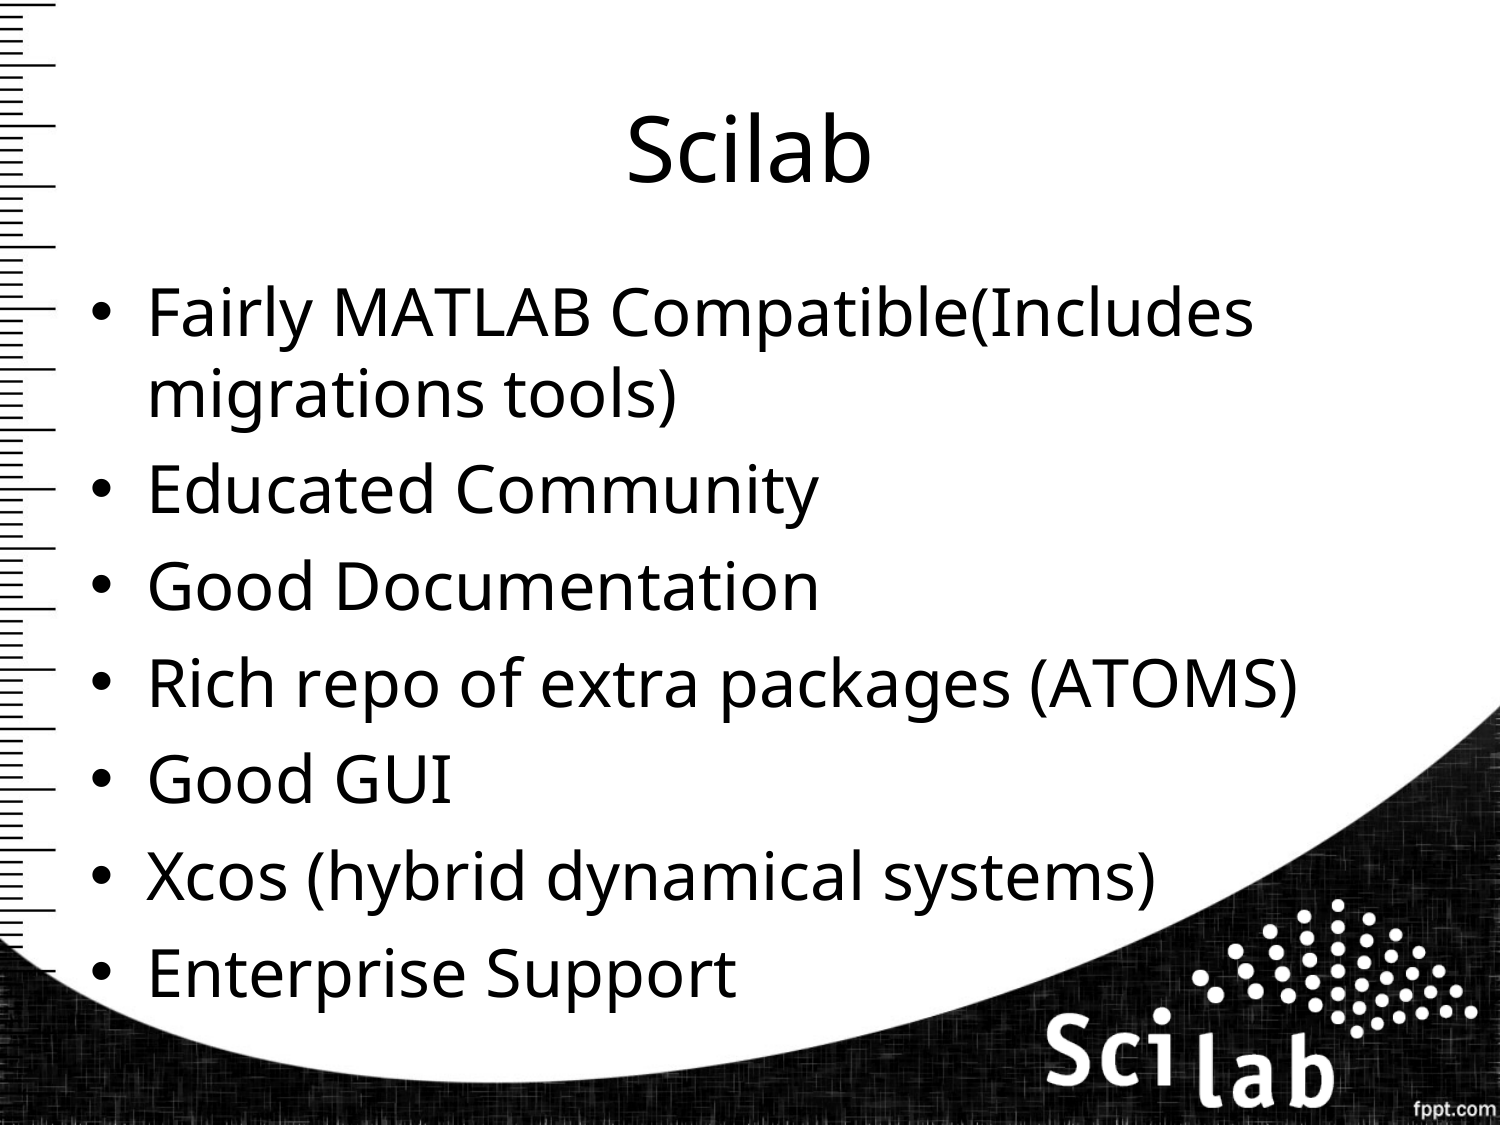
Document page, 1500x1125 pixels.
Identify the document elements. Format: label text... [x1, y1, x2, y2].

title Scilab [75, 44, 1426, 248]
picture [0, 0, 1500, 1125]
list Fairly MATLAB Compatible(Includes migrations tools) Educated Community Good Documentation Rich repo of extra packages (ATOMS) Good GUI Xcos (hybrid dynamical systems) Enterprise Support [75, 262, 1426, 1020]
